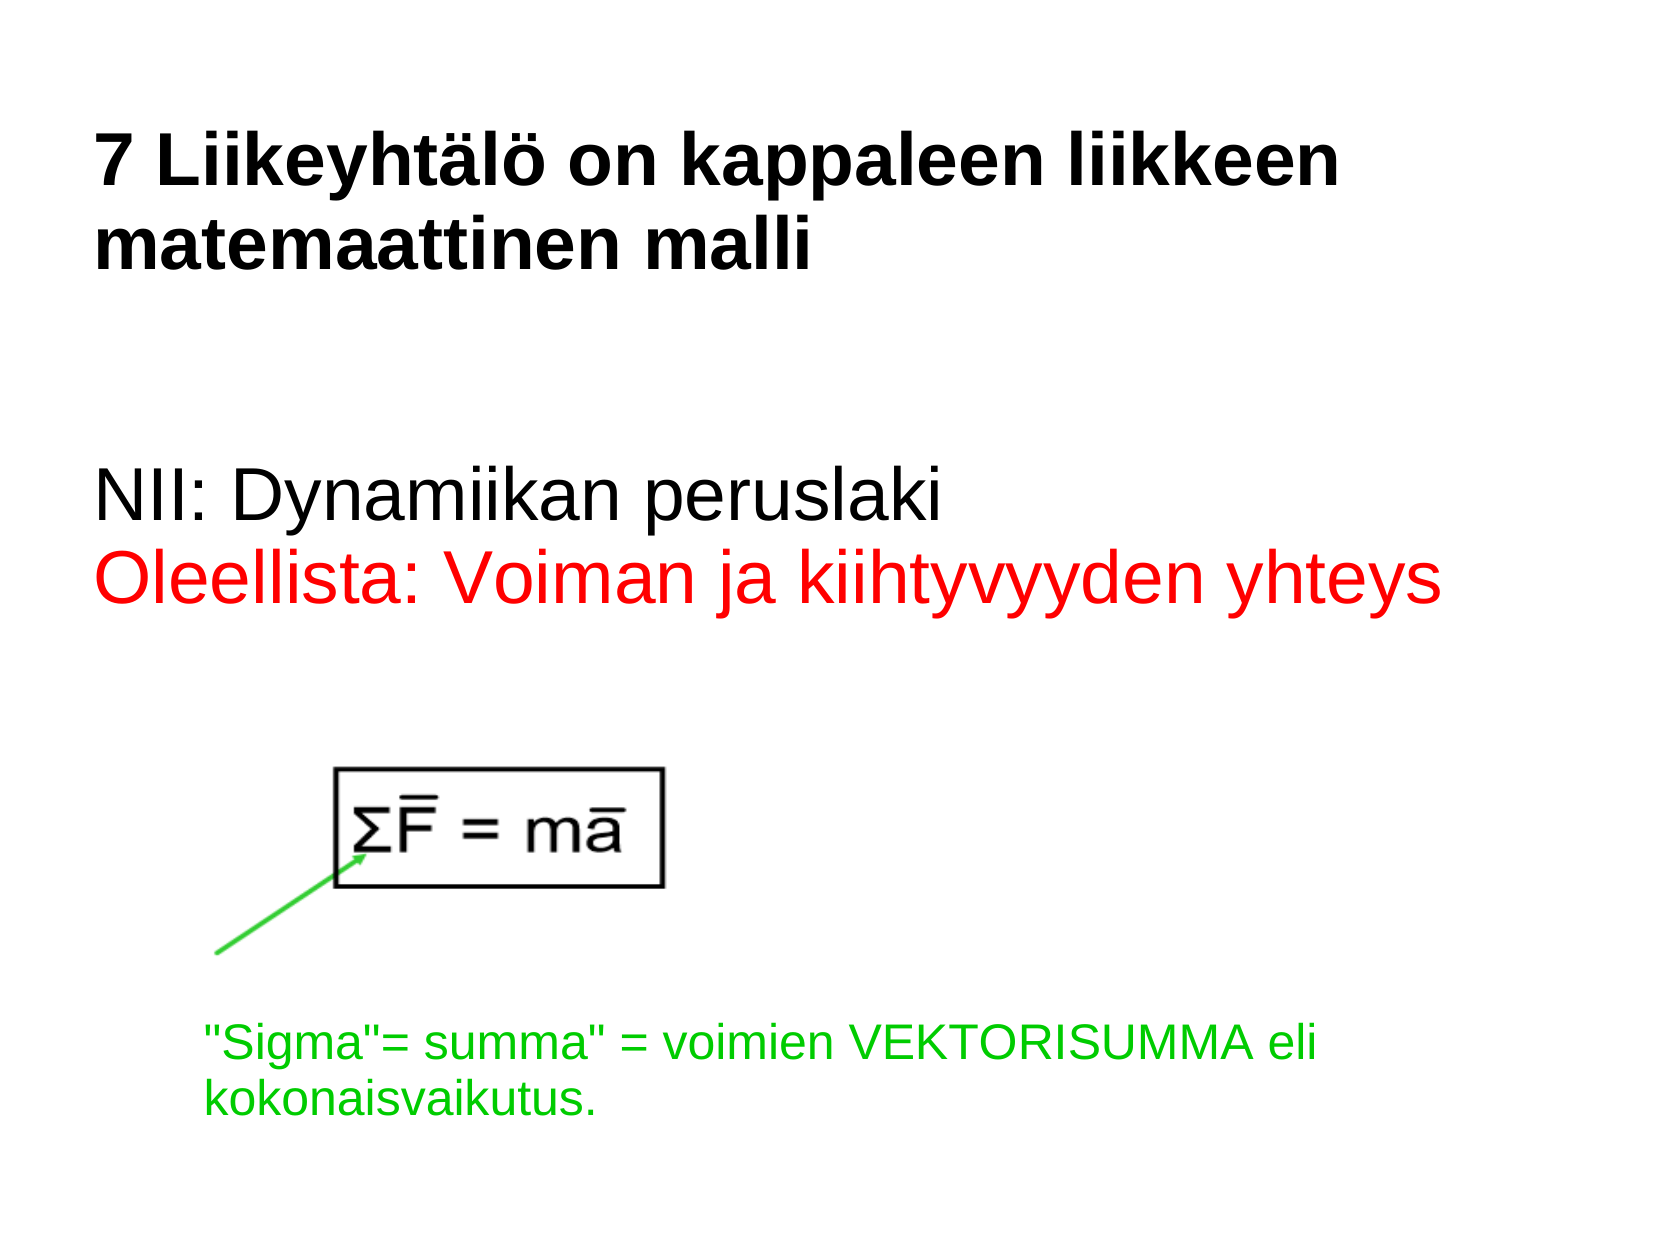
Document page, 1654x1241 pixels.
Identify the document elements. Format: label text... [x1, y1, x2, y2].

text_box 7 Liikeyhtälö on kappaleen liikkeen matemaattinen malli NII: Dynamiikan peruslaki Oleellista: Voiman ja kiihtyvyyden yhteys [78, 106, 1619, 709]
text_box "Sigma"= summa" = voimien VEKTORISUMMA eli kokonaisvaikutus. [189, 1003, 1415, 1131]
picture [171, 732, 709, 970]
